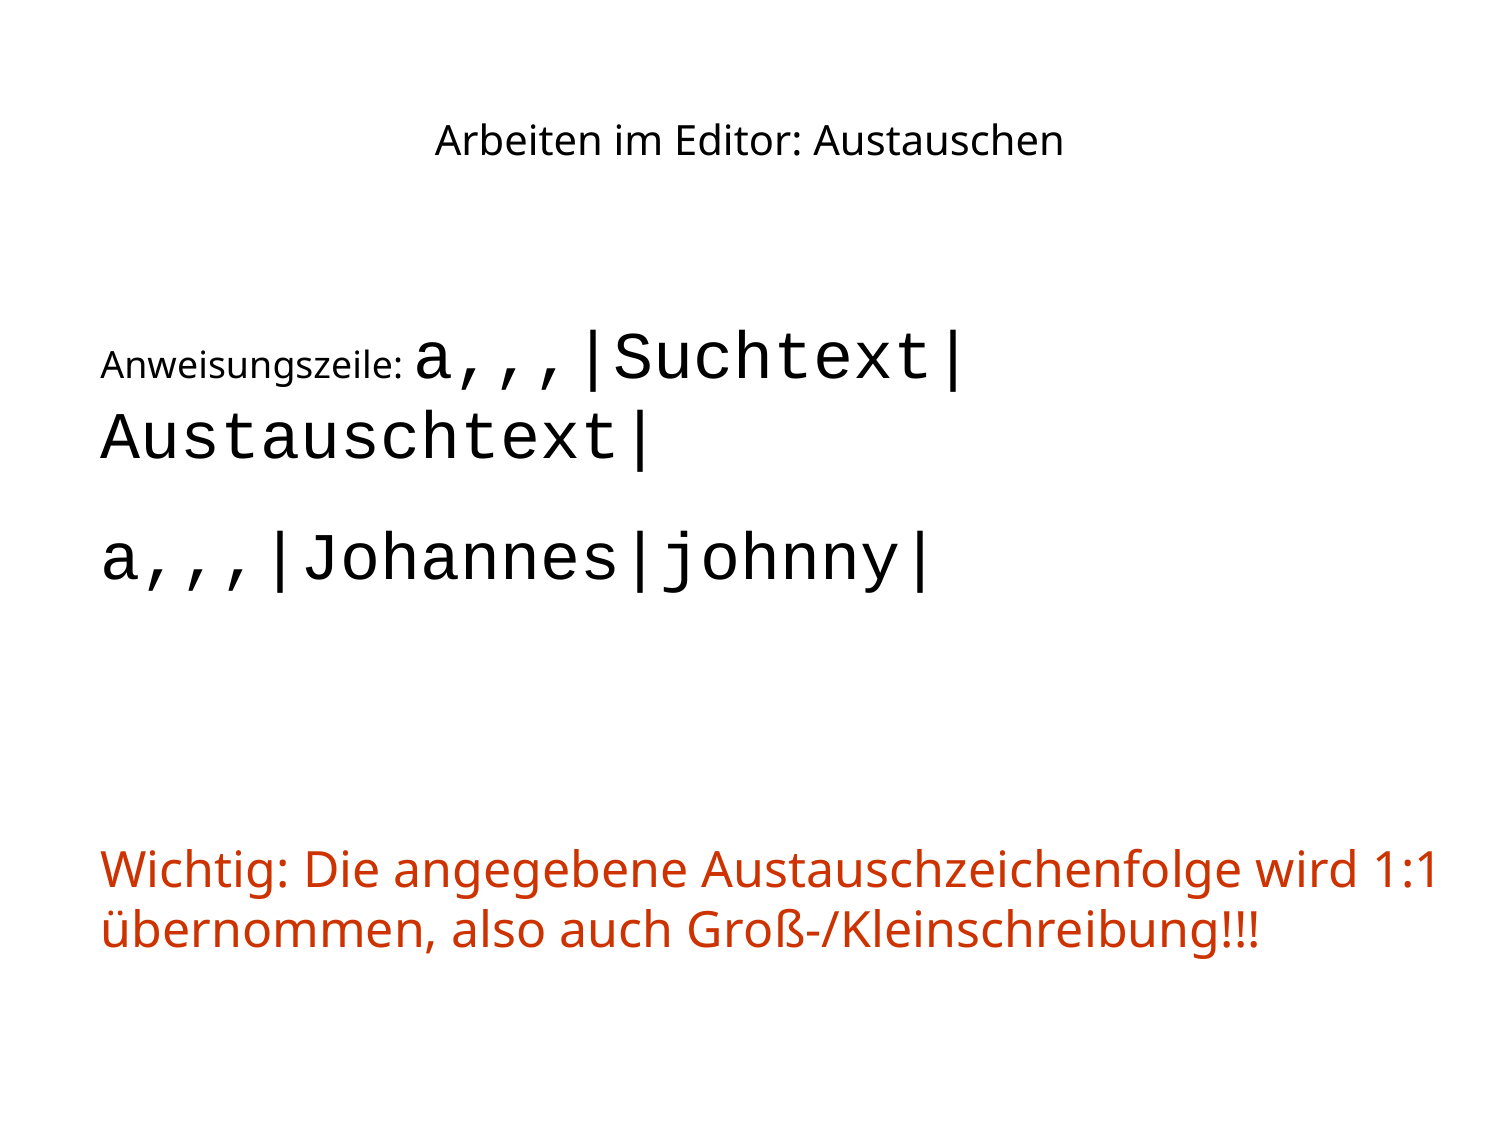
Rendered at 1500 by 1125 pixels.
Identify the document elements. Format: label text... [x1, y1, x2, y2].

text_box Anweisungszeile: a,,,|Suchtext|Austauschtext| a,,,|Johannes|johnny| Wichtig: Die angegebene Austauschzeichenfolge wird 1:1 übernommen, also auch Groß-/Kleinschreibung!!! [85, 304, 1474, 966]
text_box Arbeiten im Editor: Austauschen [75, 45, 1426, 233]
